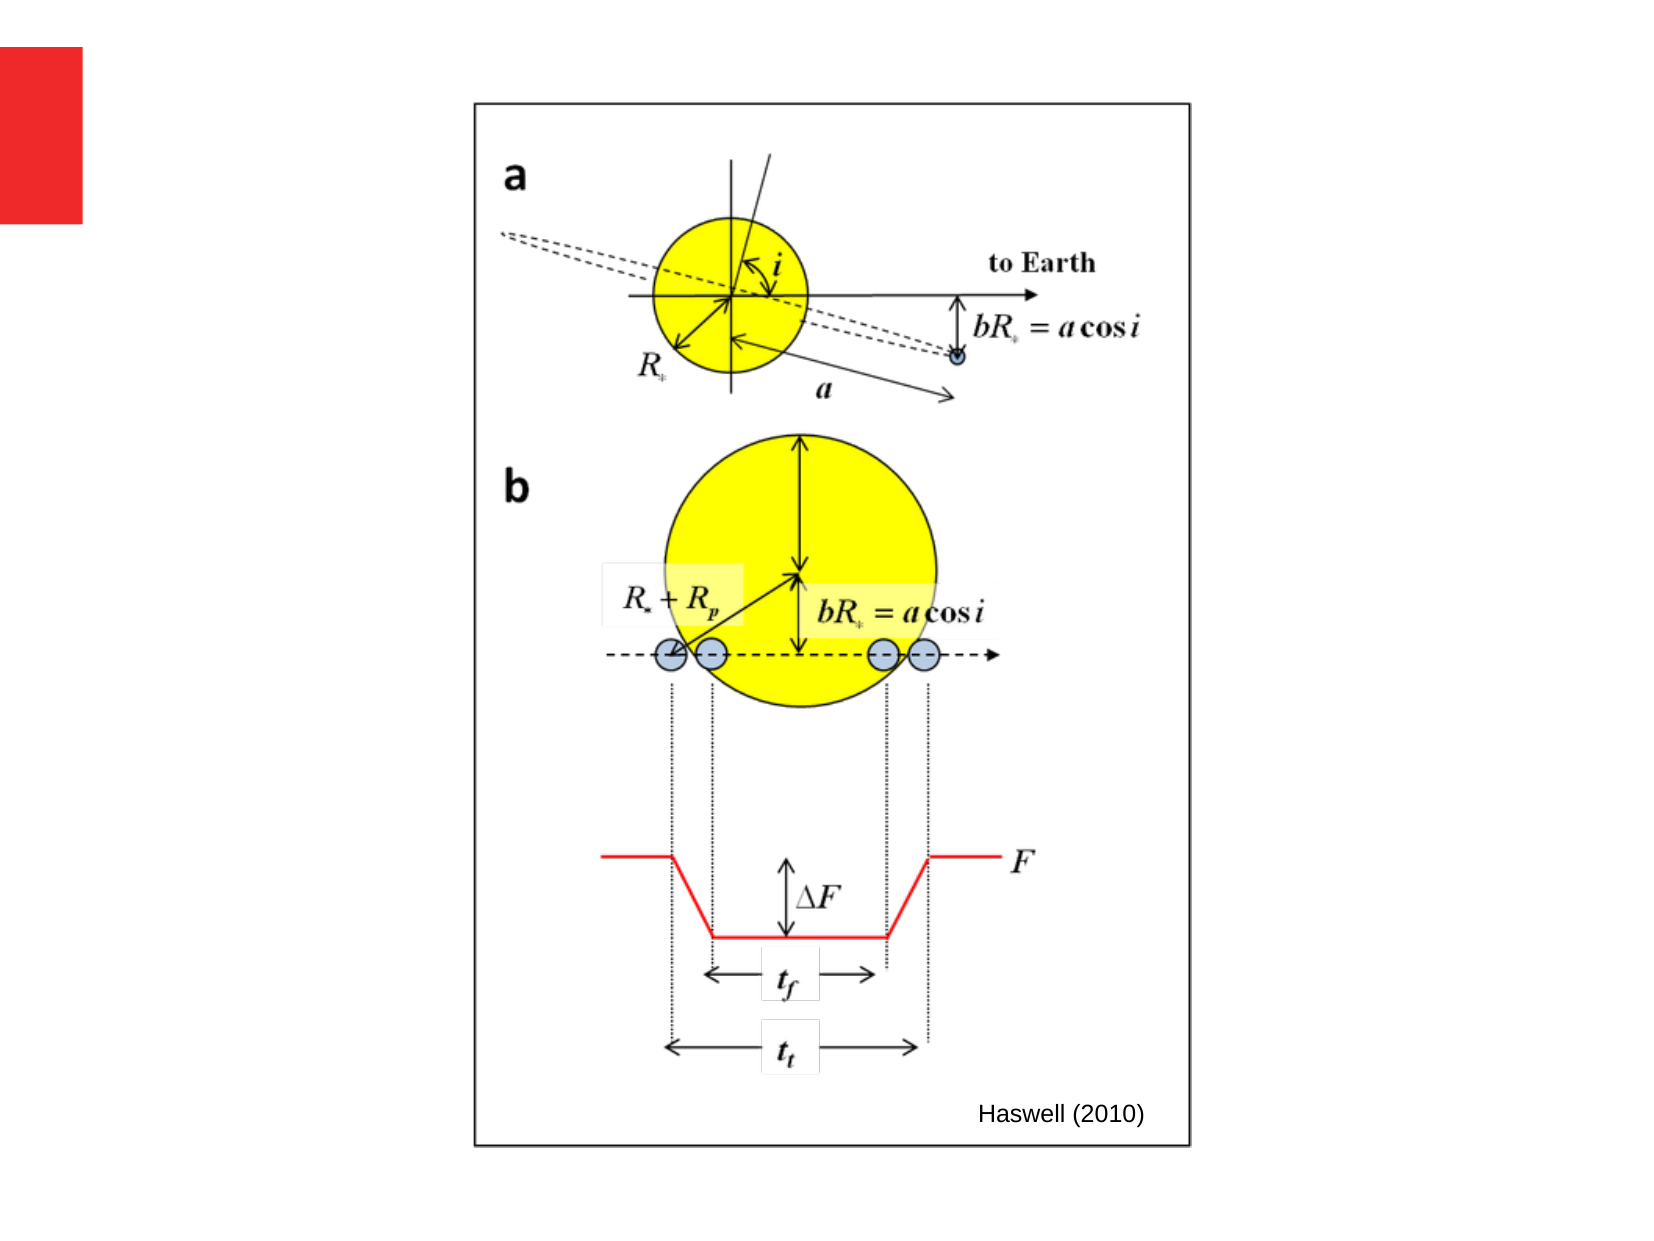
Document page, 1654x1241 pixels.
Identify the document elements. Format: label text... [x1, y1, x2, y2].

picture [471, 102, 1192, 1148]
text_box Haswell (2010) [865, 1092, 1160, 1136]
